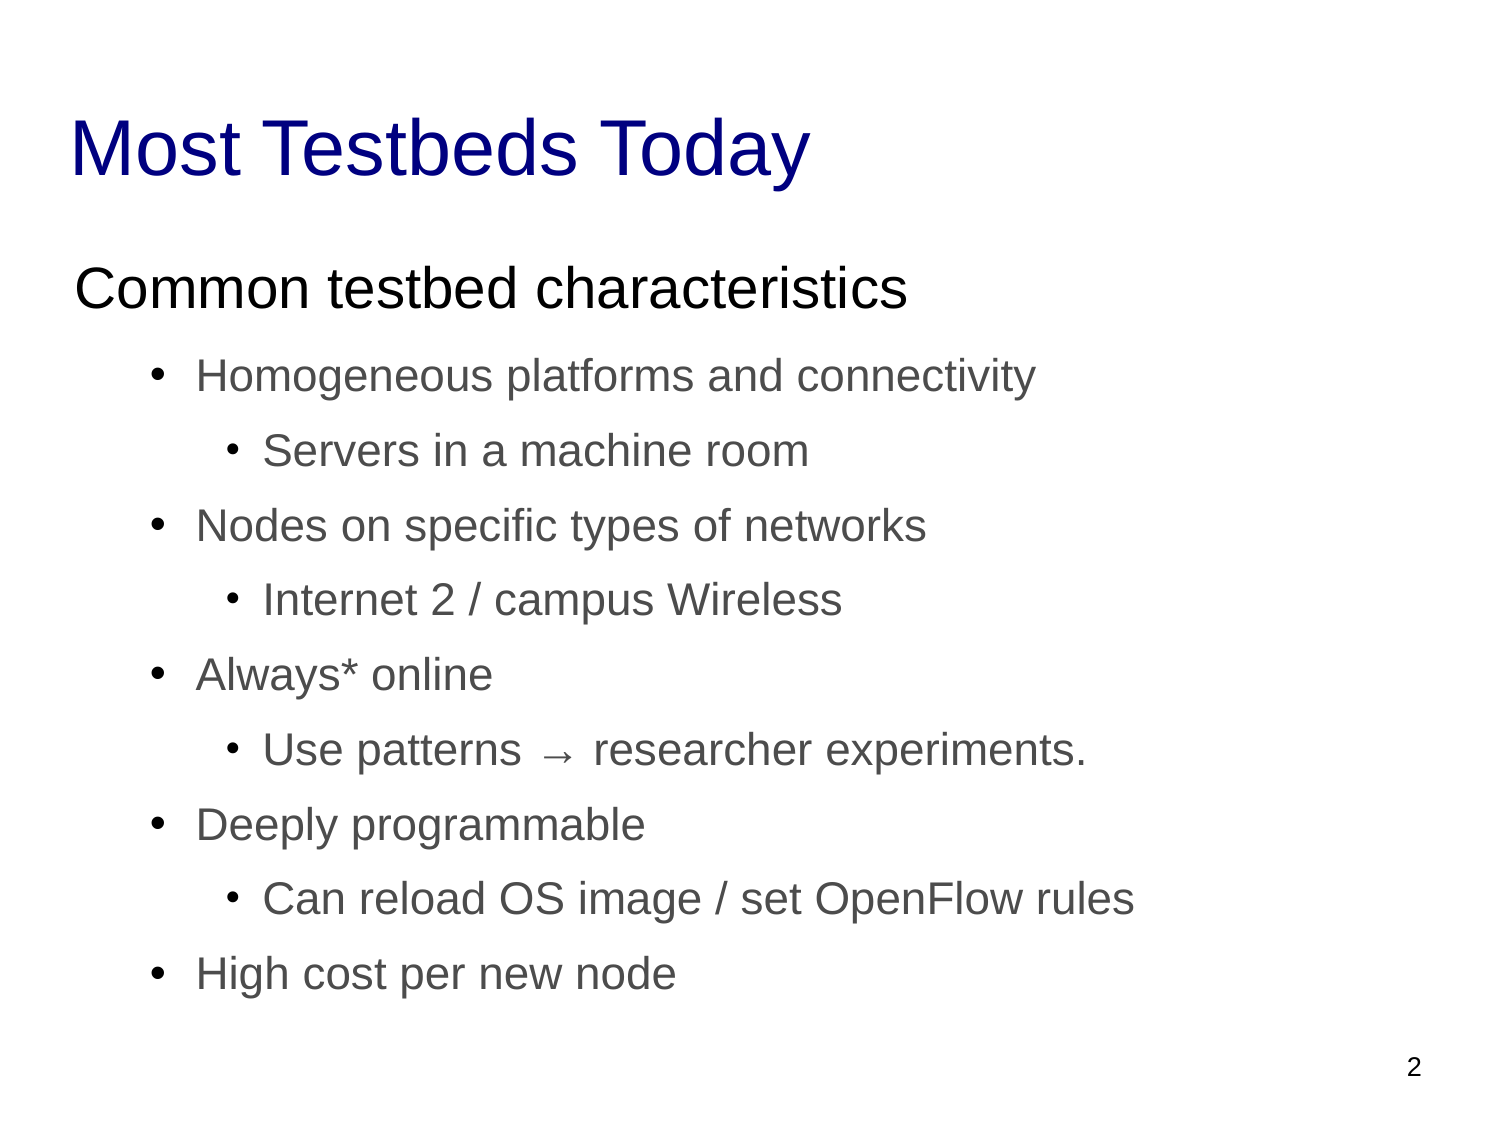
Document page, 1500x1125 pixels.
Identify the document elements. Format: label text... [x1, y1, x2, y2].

text_box Most Testbeds Today [69, 74, 1420, 213]
text_box Common testbed characteristics Homogeneous platforms and connectivity Servers in a machine room Nodes on specific types of networks Internet 2 / campus Wireless Always* online Use patterns → researcher experiments. Deeply programmable Can reload OS image / set OpenFlow rules High cost per new node [74, 246, 1424, 916]
text_box <number> [1074, 1049, 1422, 1125]
